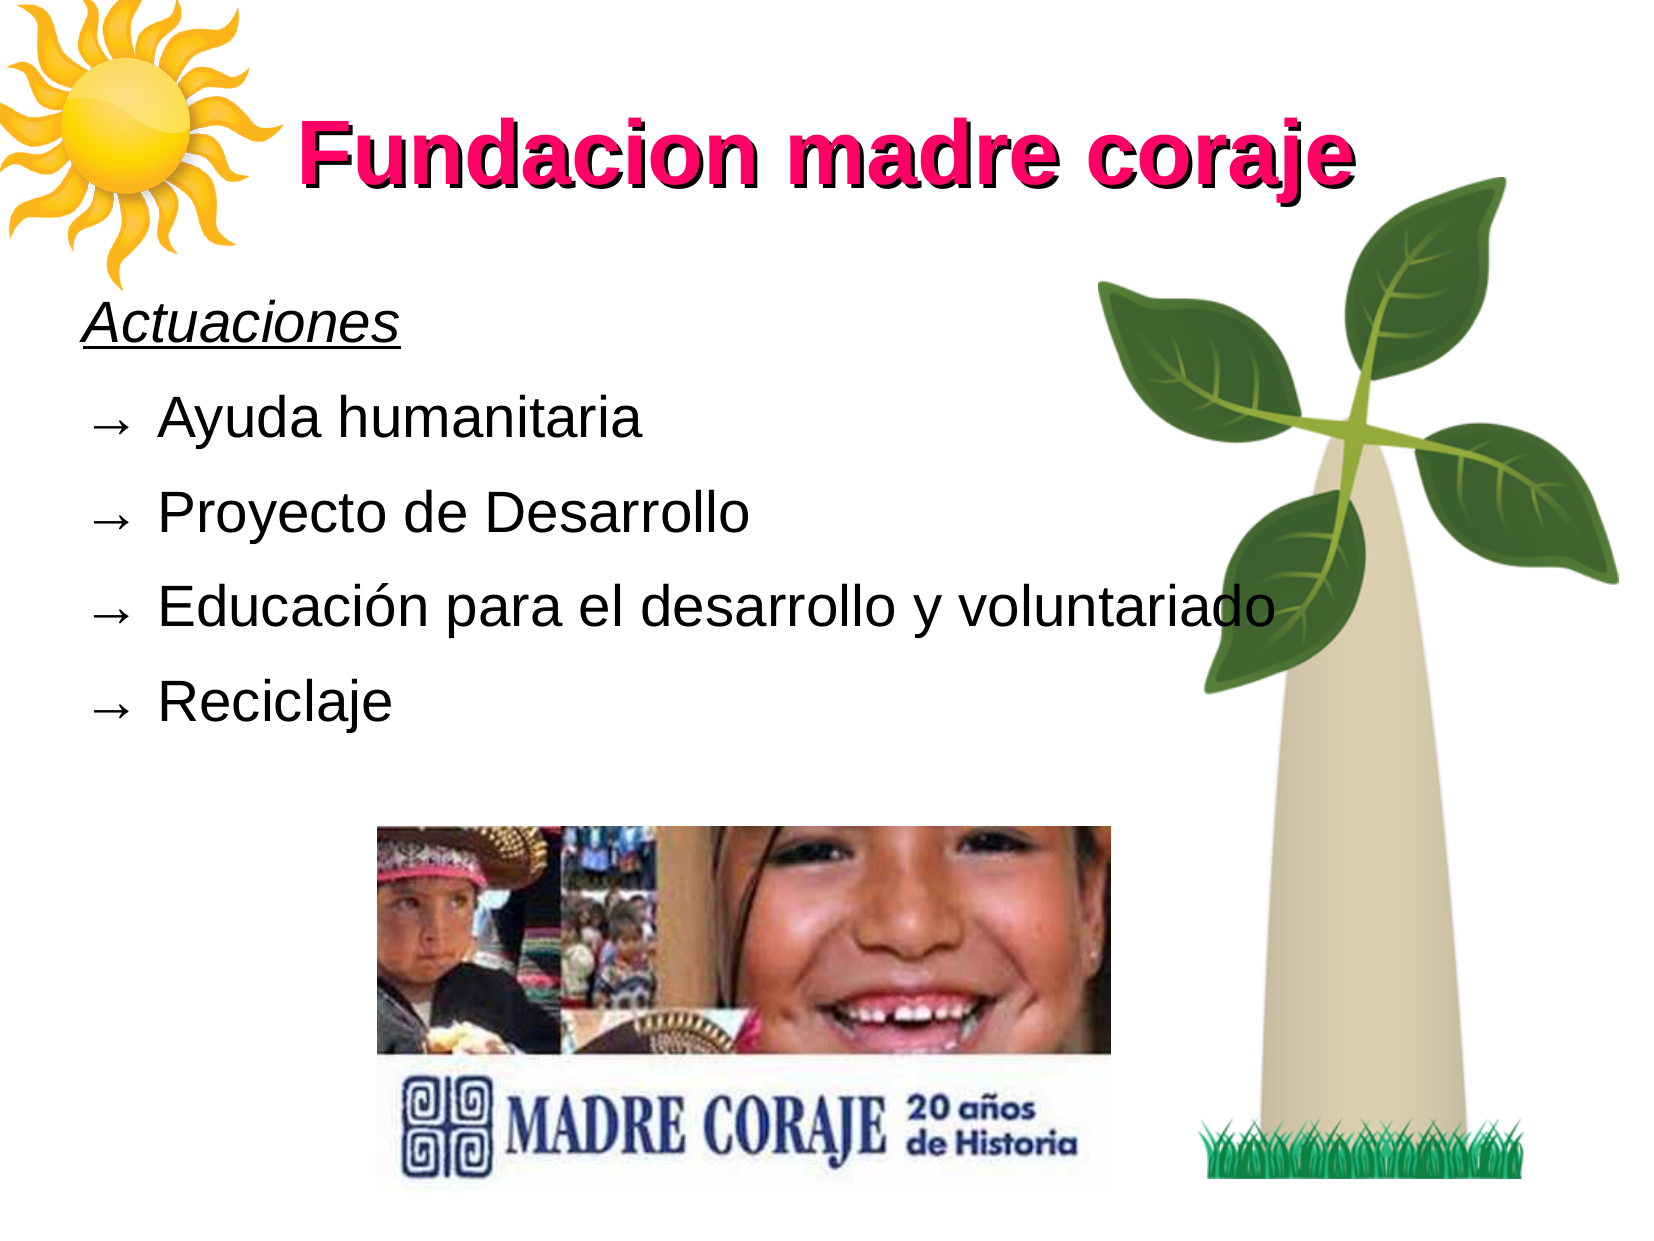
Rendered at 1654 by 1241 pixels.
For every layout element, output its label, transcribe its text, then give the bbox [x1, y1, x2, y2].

title Fundacion madre coraje [284, 49, 1571, 257]
picture [377, 177, 1619, 1193]
list Actuaciones → Ayuda humanitaria → Proyecto de Desarrollo → Educación para el desarrollo y voluntariado → Reciclaje [11, 290, 1572, 1010]
picture [0, 0, 284, 291]
